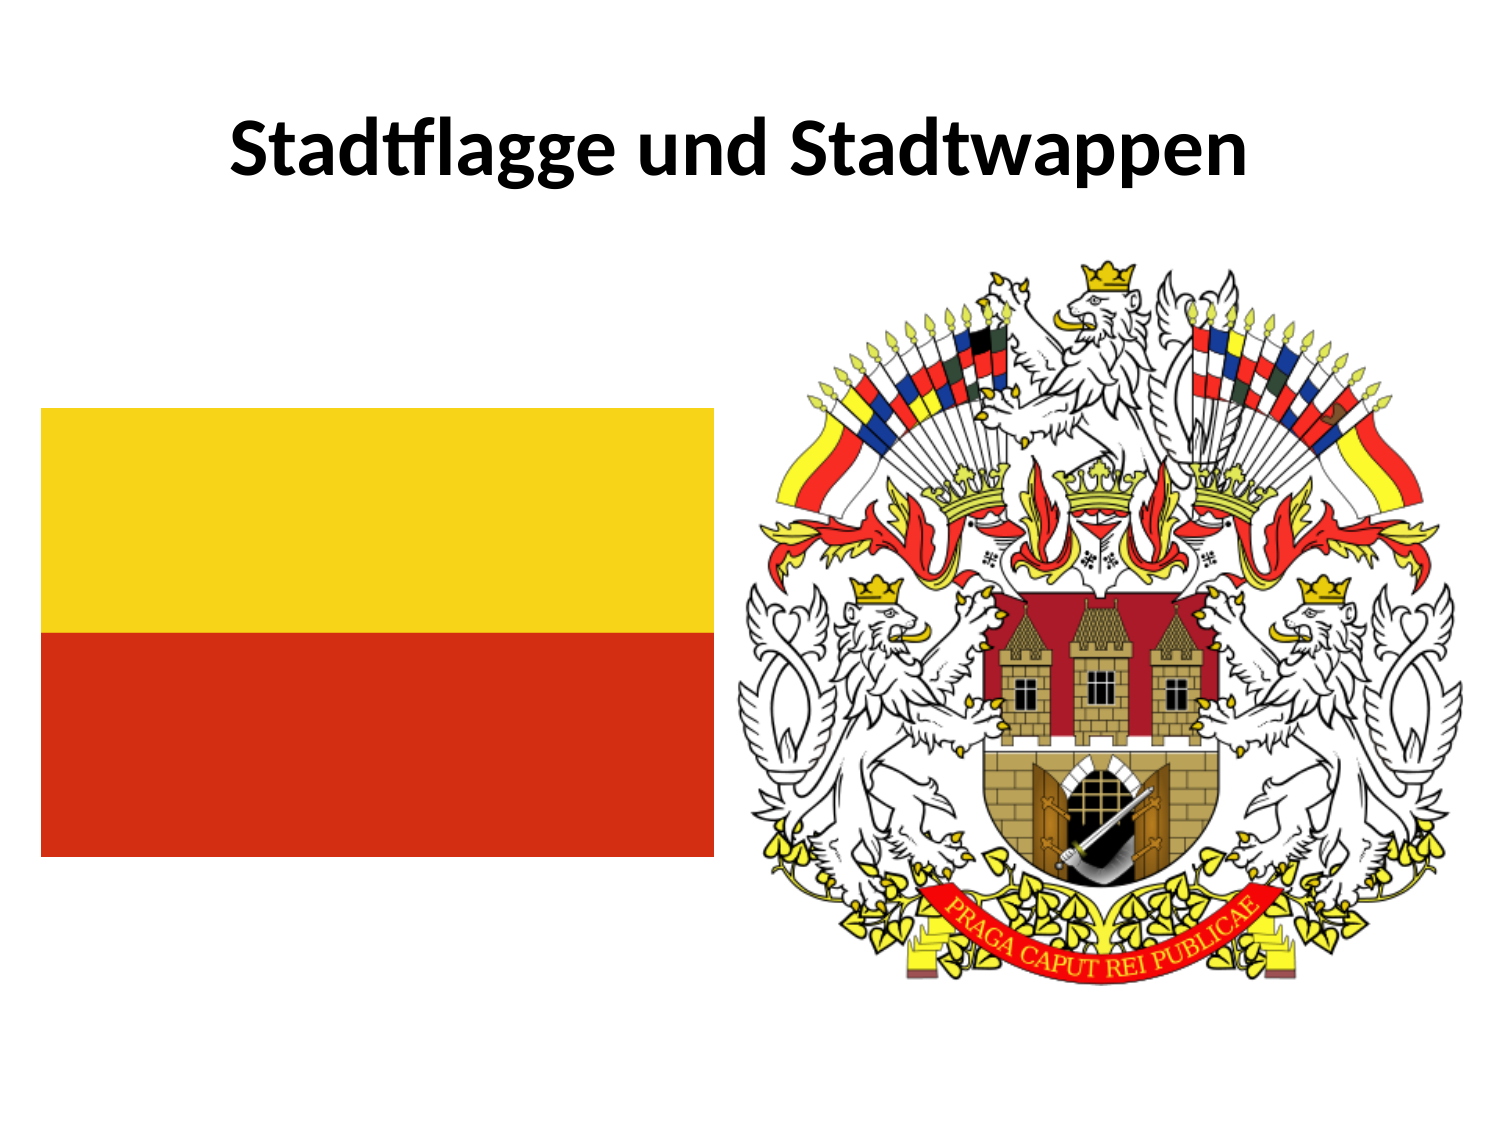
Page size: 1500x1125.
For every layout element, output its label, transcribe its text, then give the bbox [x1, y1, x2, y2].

picture [726, 255, 1474, 986]
picture [41, 408, 714, 857]
title Stadtflagge und Stadtwappen [75, 45, 1426, 233]
